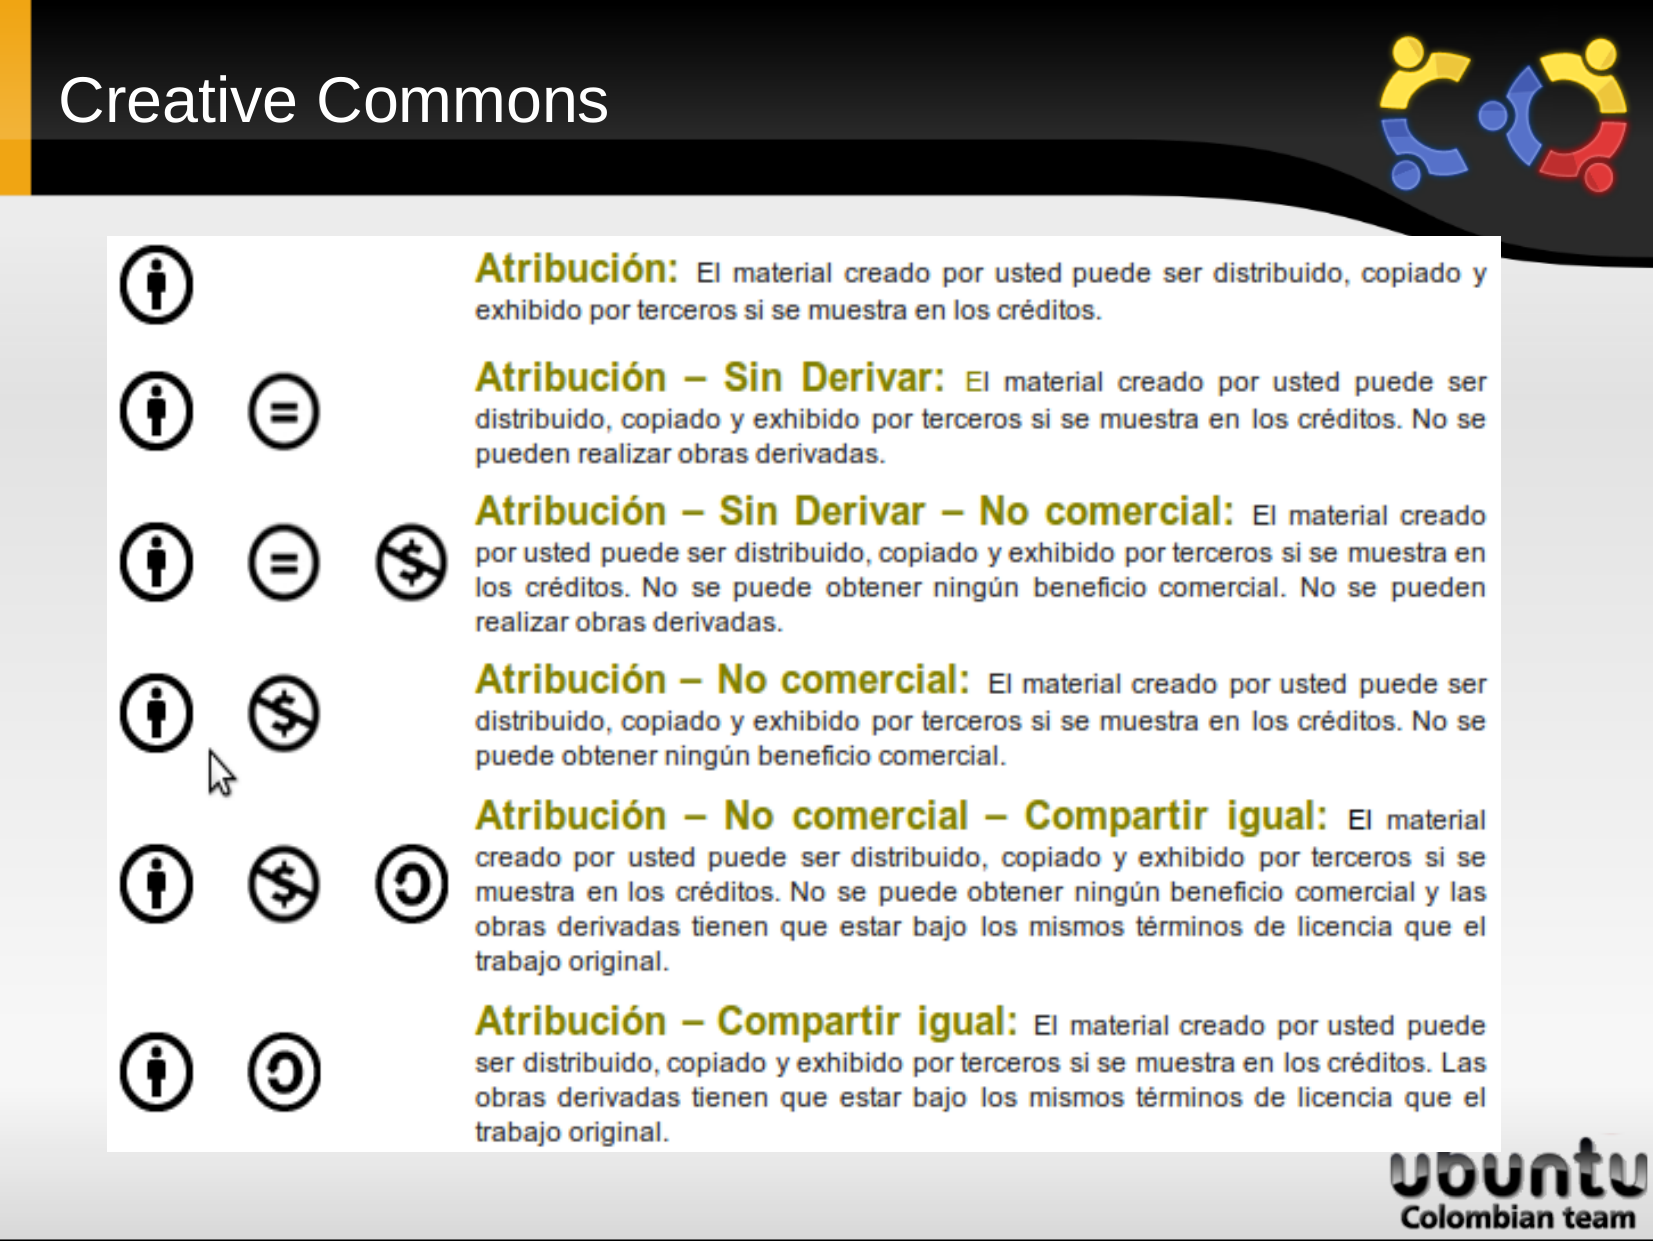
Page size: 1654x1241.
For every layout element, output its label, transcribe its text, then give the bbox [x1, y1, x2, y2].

title Creative Commons [59, 48, 1376, 153]
picture [0, 0, 1653, 1241]
